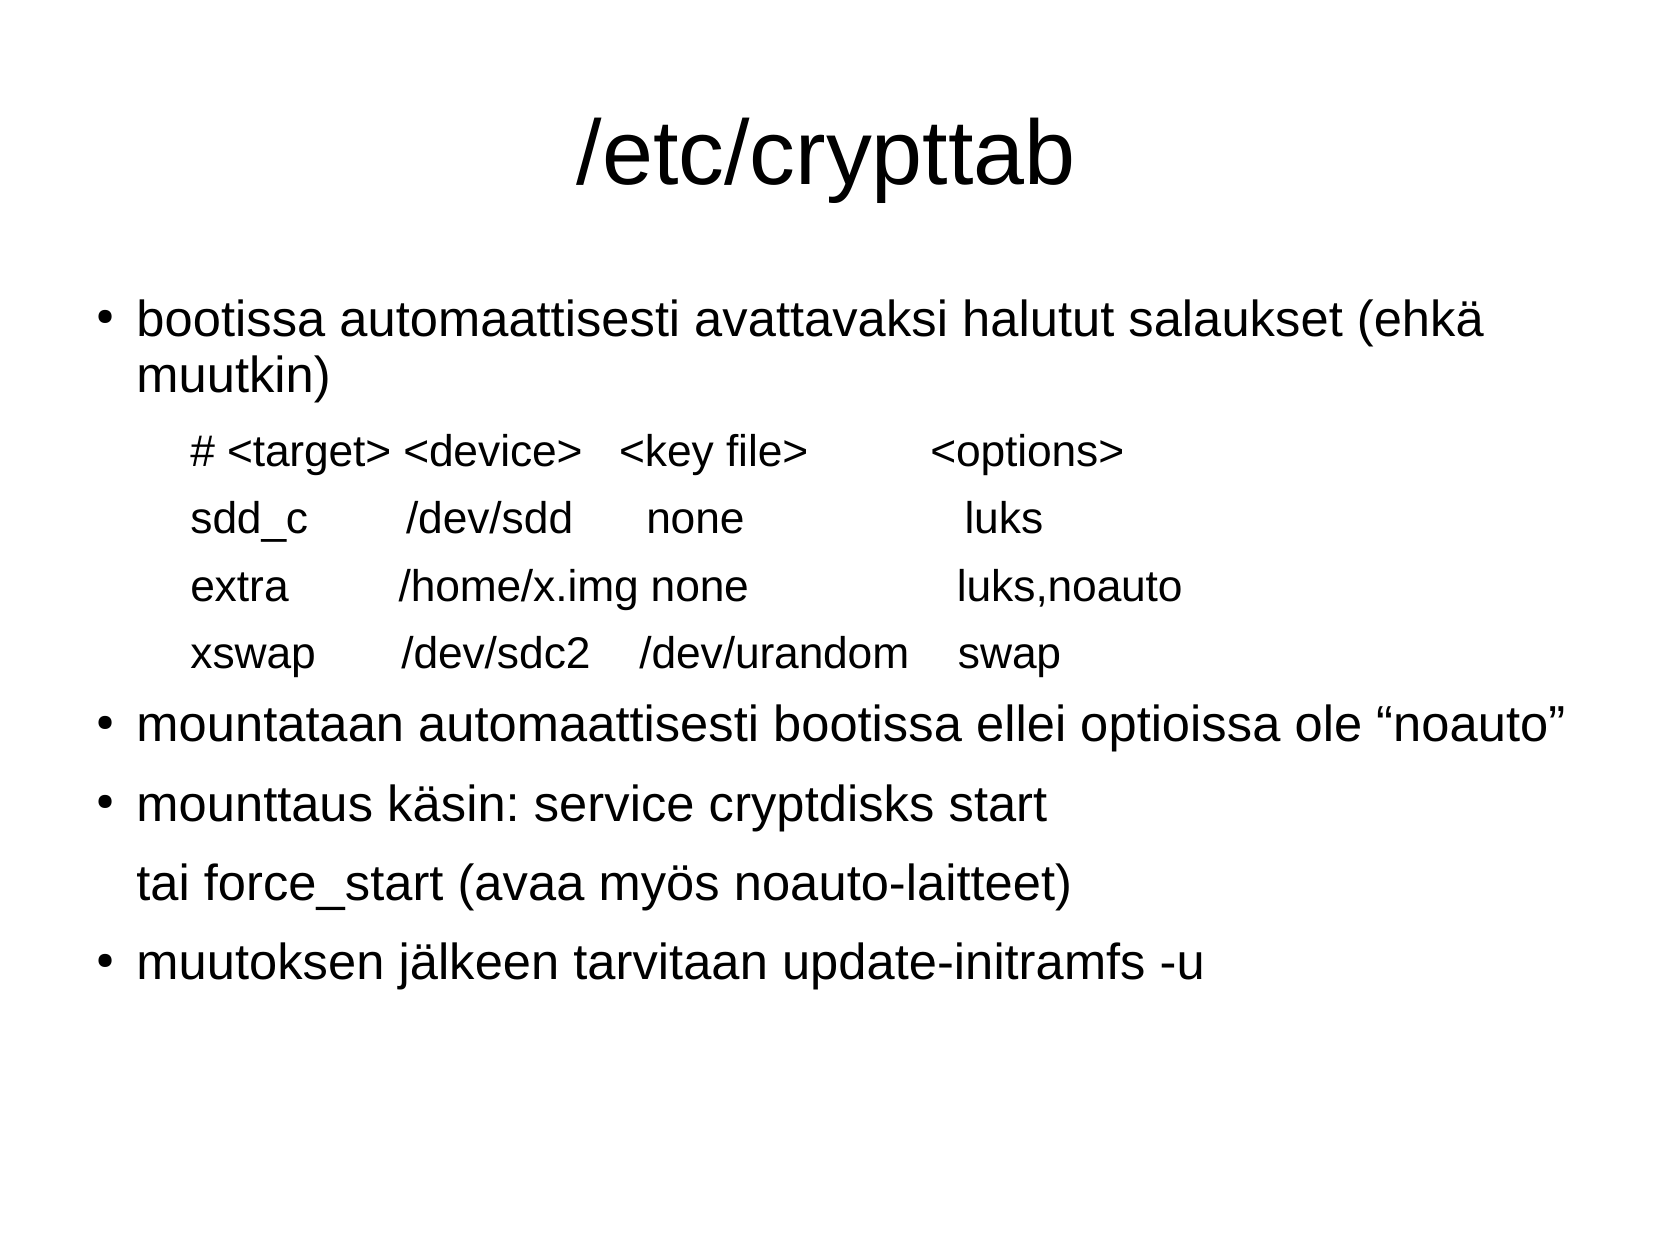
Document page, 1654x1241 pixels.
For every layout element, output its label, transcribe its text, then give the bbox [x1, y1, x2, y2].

title /etc/crypttab [82, 49, 1571, 257]
list bootissa automaattisesti avattavaksi halutut salaukset (ehkä muutkin) # <target> <device> <key file> <options> sdd_c /dev/sdd none luks extra /home/x.img none luks,noauto xswap /dev/sdc2 /dev/urandom swap mountataan automaattisesti bootissa ellei optioissa ole “noauto” mounttaus käsin: service cryptdisks start tai force_start (avaa myös noauto-laitteet) muutoksen jälkeen tarvitaan update-initramfs -u [82, 290, 1571, 1010]
